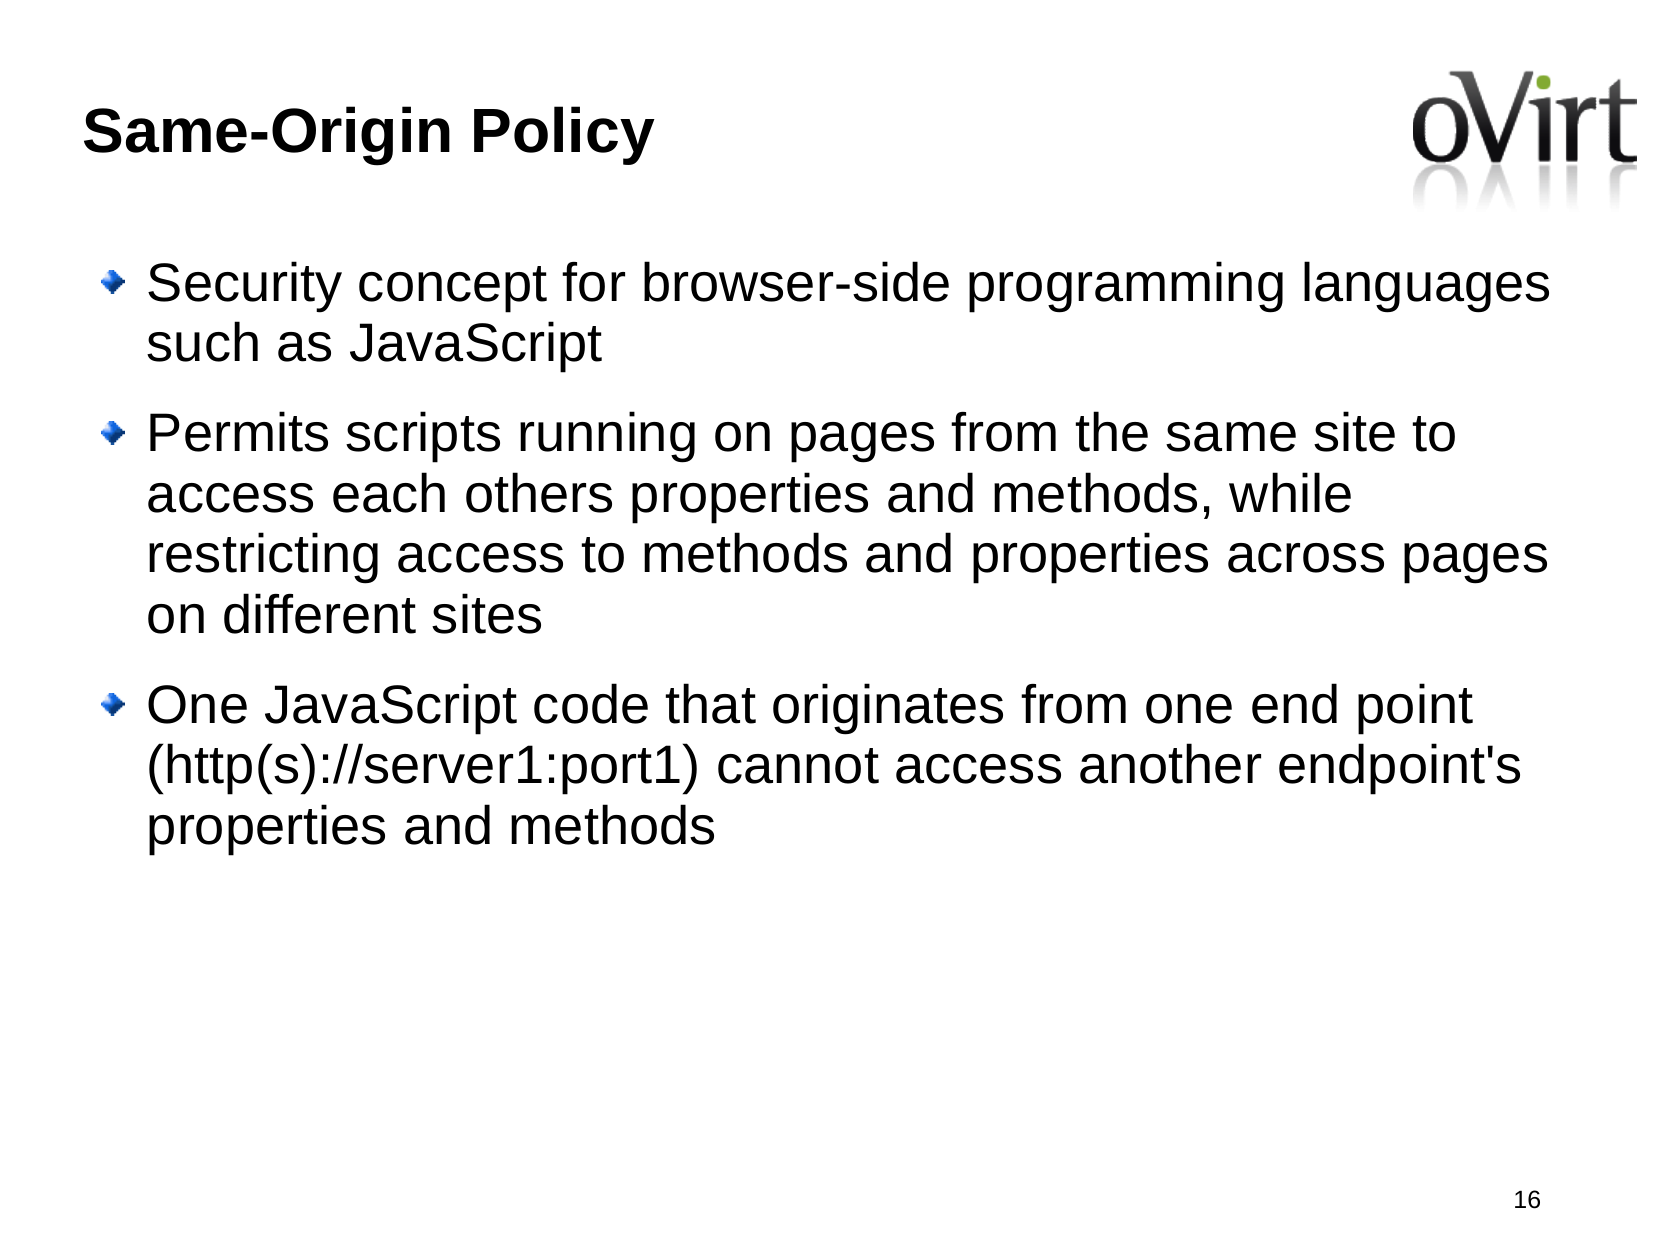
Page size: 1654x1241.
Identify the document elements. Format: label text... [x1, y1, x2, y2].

list Security concept for browser-side programming languages such as JavaScript Permits scripts running on pages from the same site to access each others properties and methods, while restricting access to methods and properties across pages on different sites One JavaScript code that originates from one end point (http(s)://server1:port1) cannot access another endpoint's properties and methods [86, 251, 1576, 1046]
title Same-Origin Policy [82, 37, 1303, 226]
picture [1413, 63, 1637, 212]
